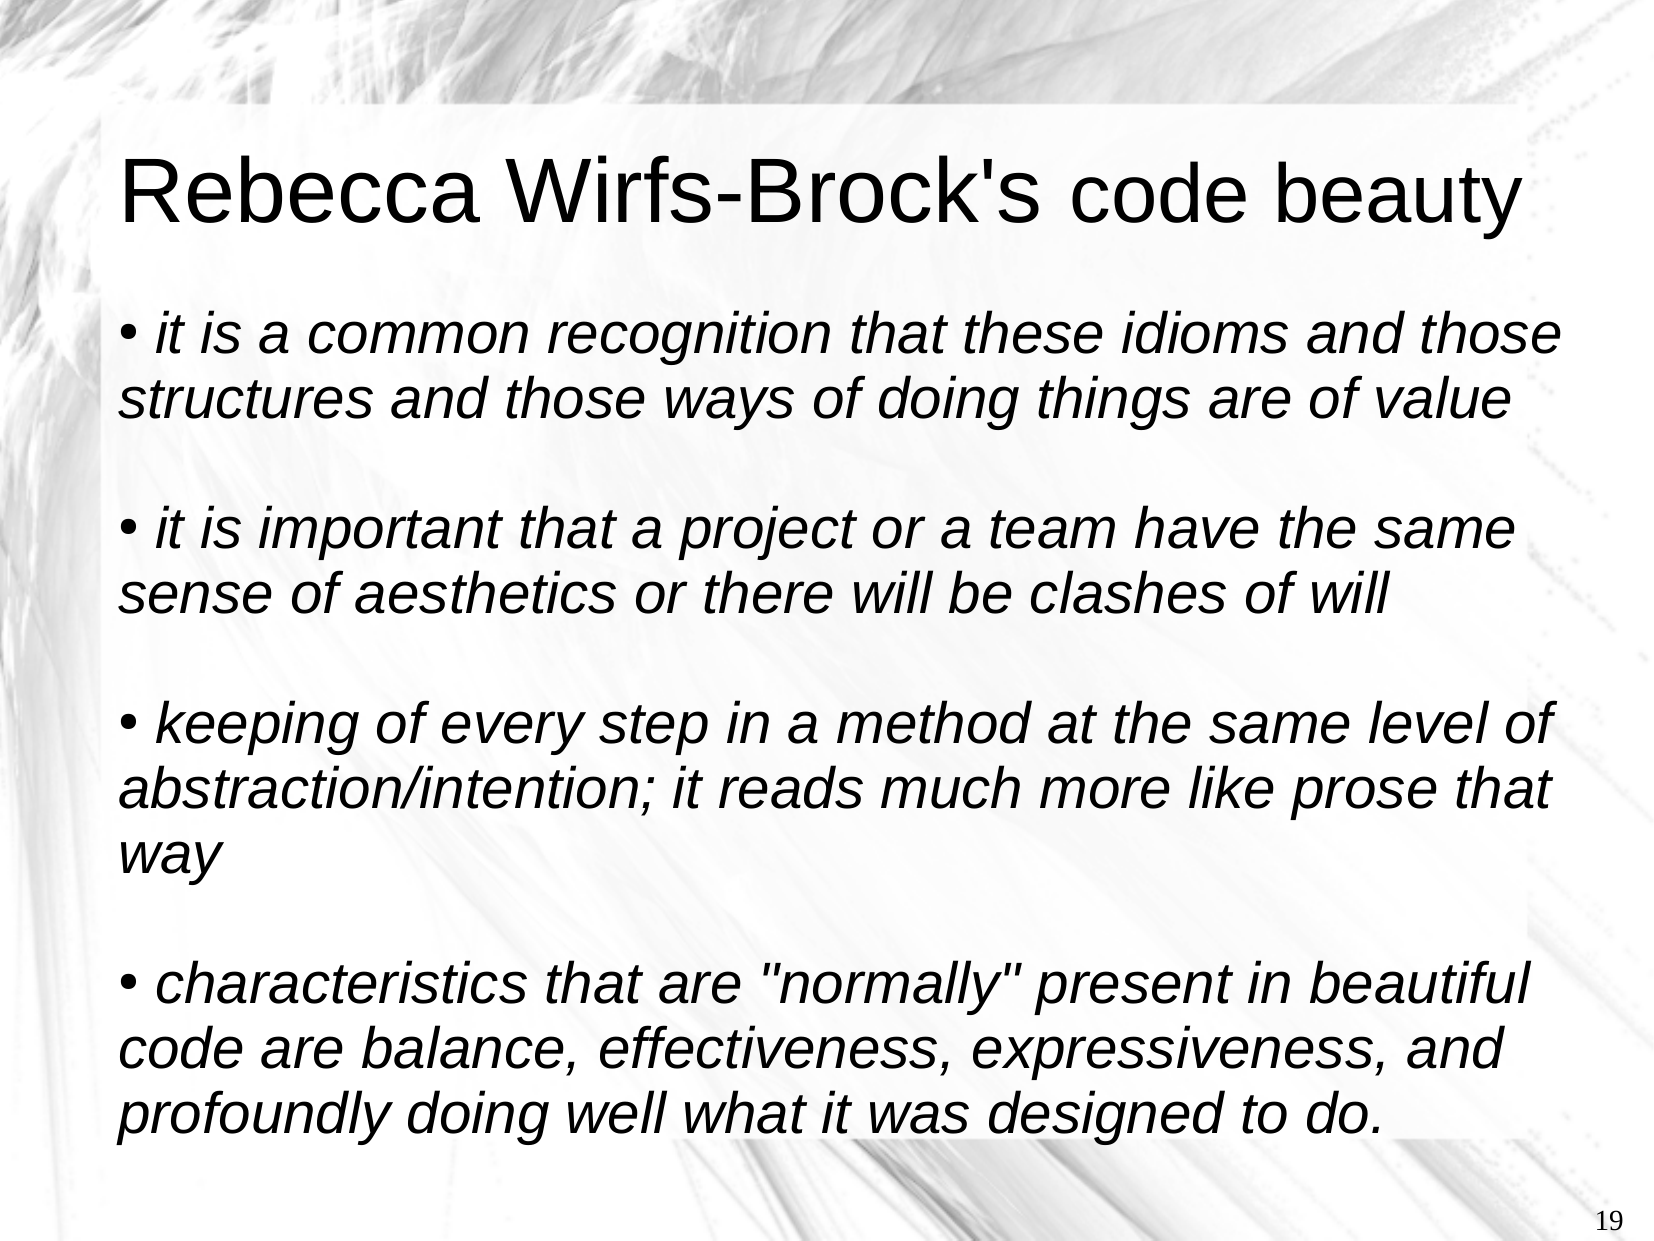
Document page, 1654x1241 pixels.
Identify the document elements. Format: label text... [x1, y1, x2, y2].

subtitle it is a common recognition that these idioms and those structures and those ways of doing things are of value it is important that a project or a team have the same sense of aesthetics or there will be clashes of will keeping of every step in a method at the same level of abstraction/intention; it reads much more like prose that way characteristics that are "normally" present in beautiful code are balance, effectiveness, expressiveness, and profoundly doing well what it was designed to do. [118, 295, 1571, 1152]
title Rebecca Wirfs-Brock's code beauty [112, 107, 1530, 276]
picture [0, 0, 1654, 1241]
